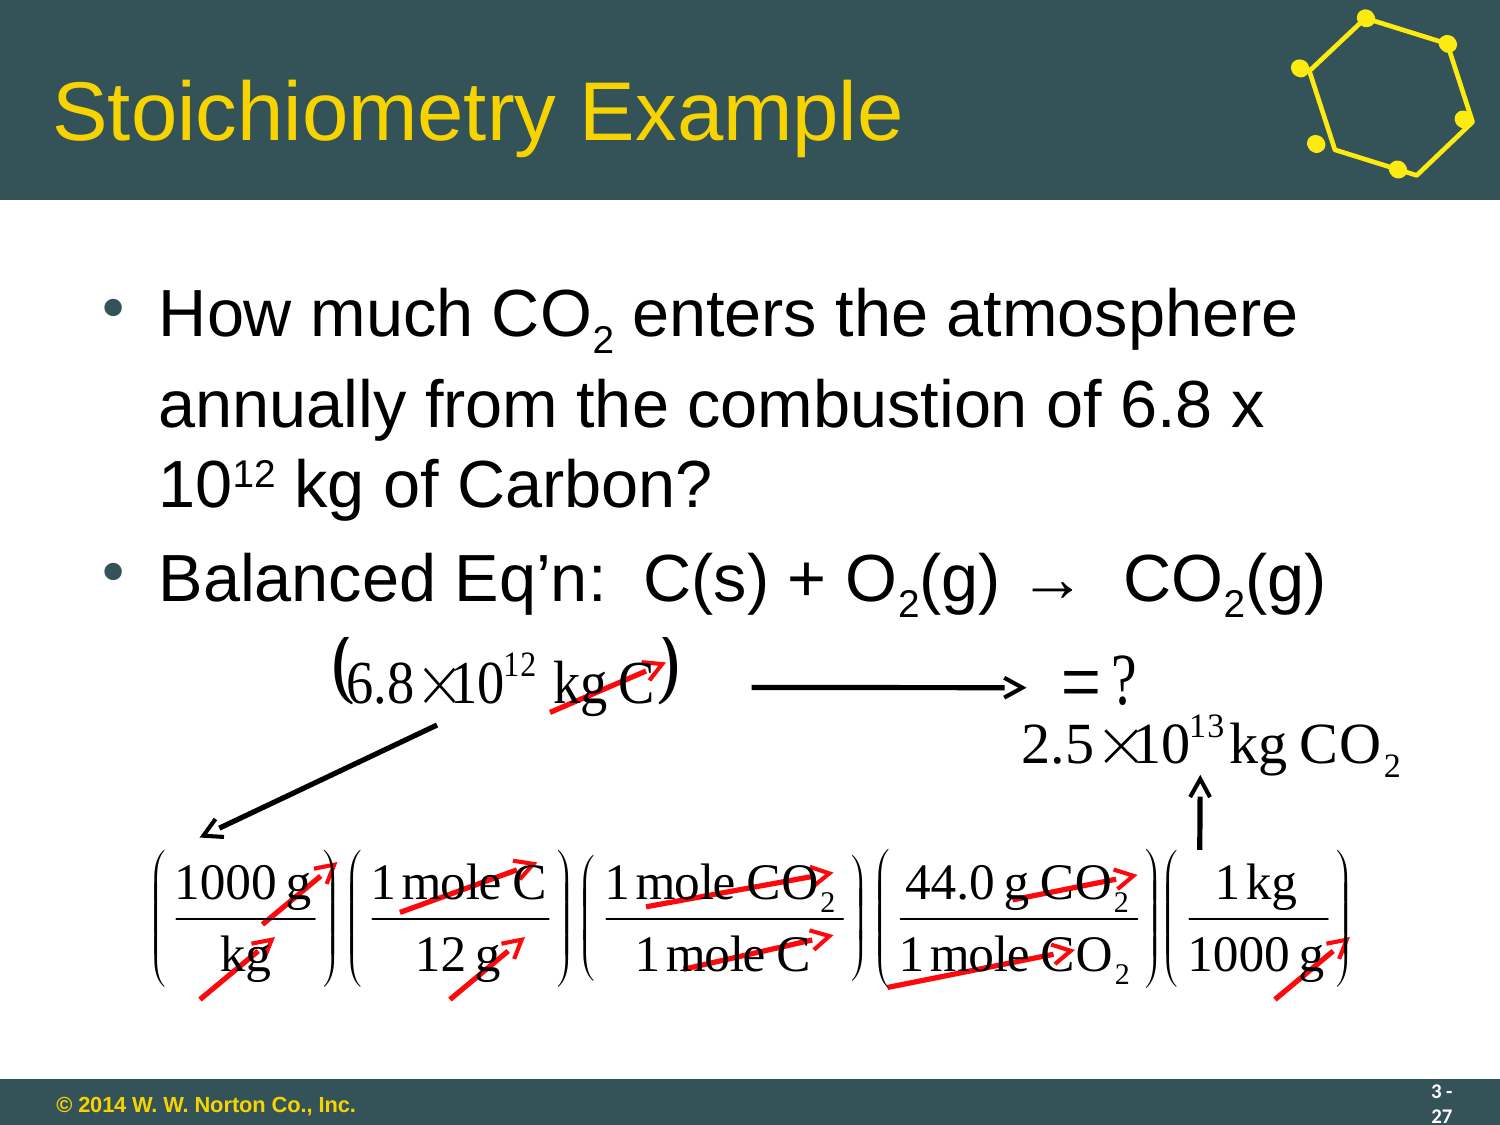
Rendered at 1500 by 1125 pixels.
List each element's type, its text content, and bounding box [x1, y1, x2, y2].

slide_number 3 - <number> [1411, 1086, 1468, 1119]
title Stoichiometry Example [37, 19, 1118, 195]
picture [143, 837, 1363, 1001]
picture [1012, 637, 1411, 788]
list How much CO2 enters the atmosphere annually from the combustion of 6.8 x 1012 kg of Carbon? Balanced Eq’n: C(s) + O2(g) → CO2(g) [87, 262, 1363, 938]
picture [324, 637, 680, 730]
